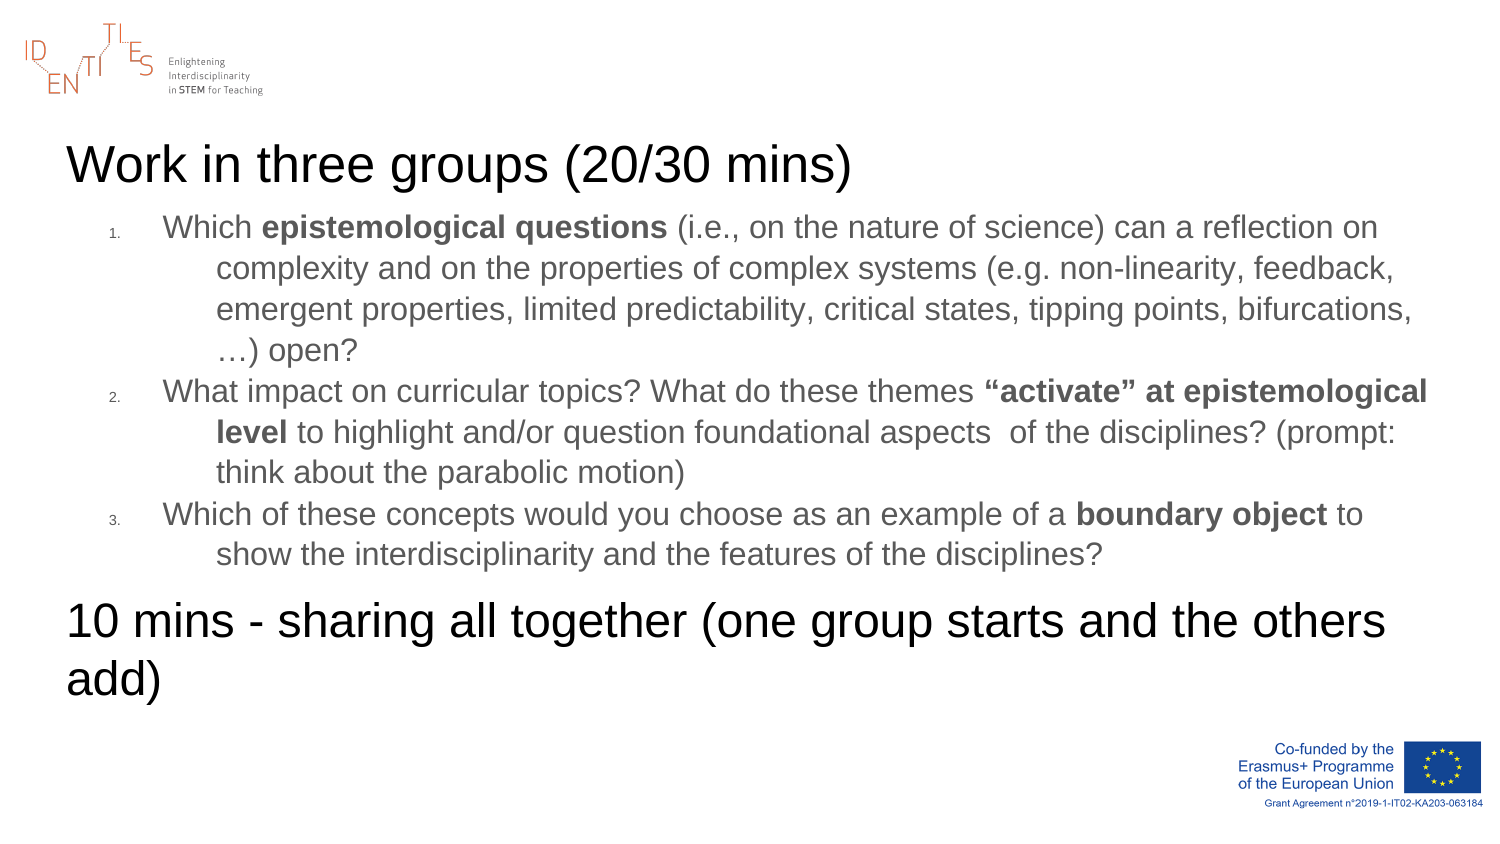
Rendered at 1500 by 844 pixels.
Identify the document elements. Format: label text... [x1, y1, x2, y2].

picture [1233, 738, 1484, 812]
list Which epistemological questions (i.e., on the nature of science) can a reflection on complexity and on the properties of complex systems (e.g. non-linearity, feedback, emergent properties, limited predictability, critical states, tipping points, bifurcations, …) open? What impact on curricular topics? What do these themes “activate” at epistemological level to highlight and/or question foundational aspects of the disciplines? (prompt: think about the parabolic motion) Which of these concepts would you choose as an example of a boundary object to show the interdisciplinarity and the features of the disciplines? [51, 189, 1449, 574]
picture [25, 22, 263, 96]
title 10 mins - sharing all together (one group starts and the others add) [51, 574, 1449, 722]
title Work in three groups (20/30 mins) [51, 115, 1449, 189]
